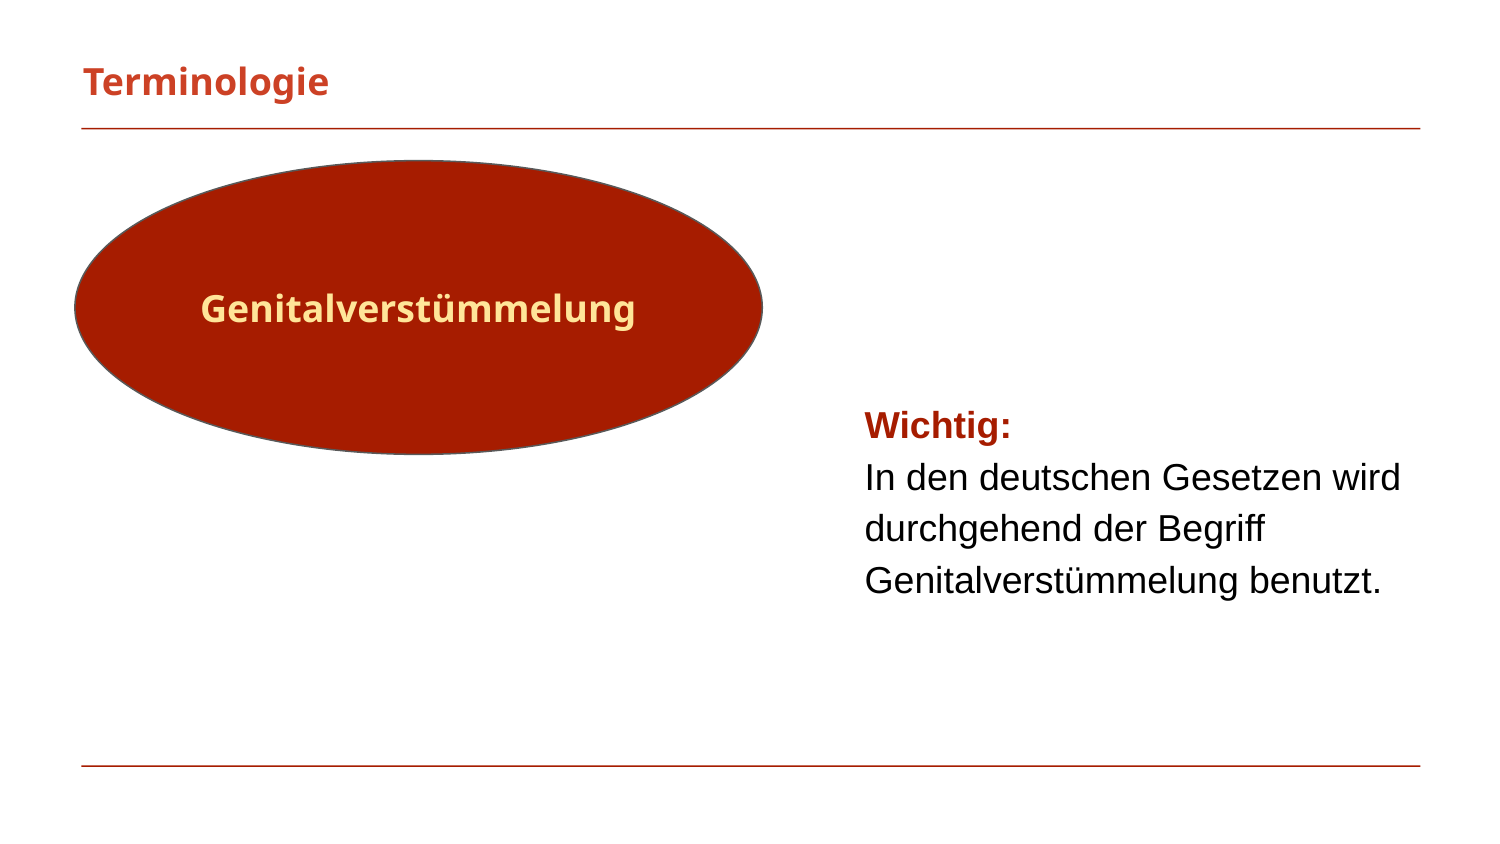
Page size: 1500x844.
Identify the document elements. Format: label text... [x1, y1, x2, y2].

text_box Wichtig: In den deutschen Gesetzen wird durchgehend der Begriff Genitalverstümmelung benutzt. [849, 230, 1461, 593]
text_box Terminologie [67, 43, 1078, 117]
text_box Genitalverstümmelung [74, 160, 763, 455]
